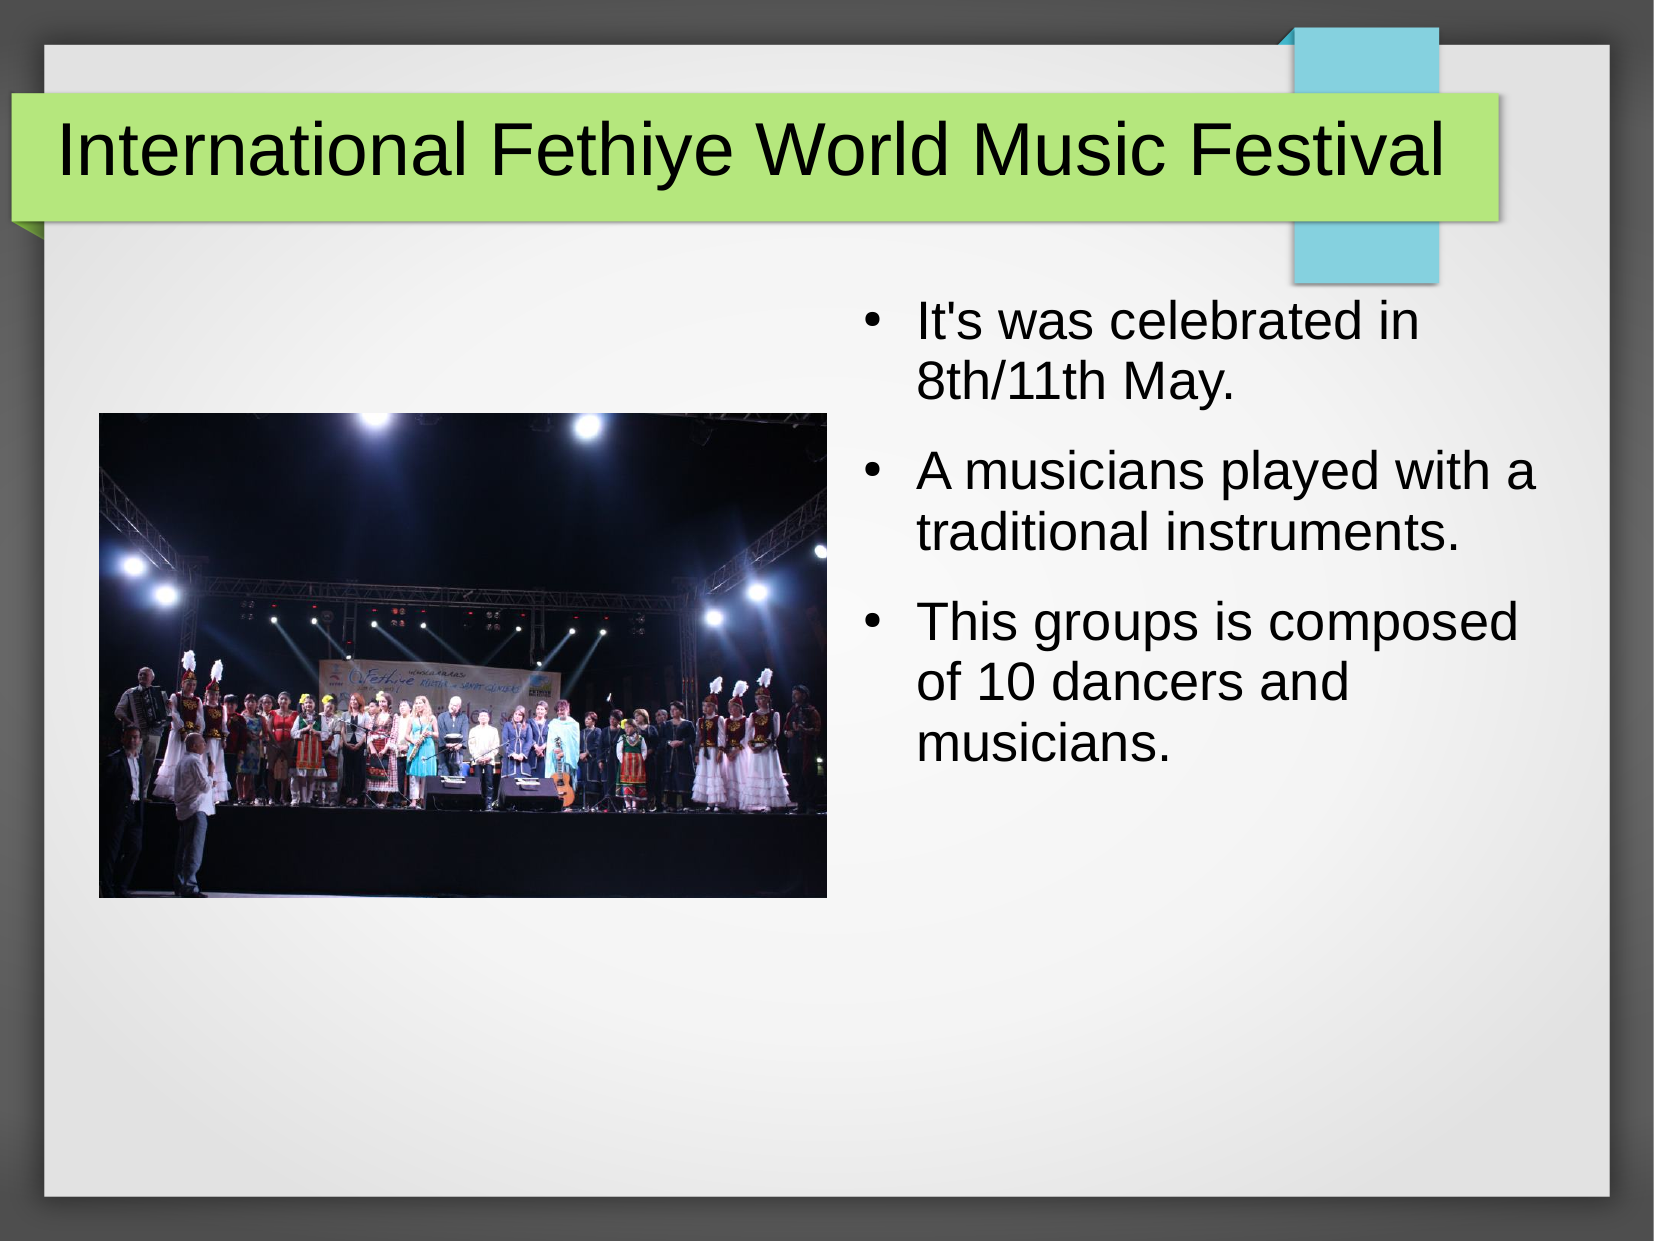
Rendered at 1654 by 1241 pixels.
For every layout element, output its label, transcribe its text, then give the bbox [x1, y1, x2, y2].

picture [0, 0, 1654, 1241]
list It's was celebrated in 8th/11th May. A musicians played with a traditional instruments. This groups is composed of 10 dancers and musicians. [845, 290, 1572, 1109]
title International Fethiye World Music Festival [35, 88, 1524, 296]
